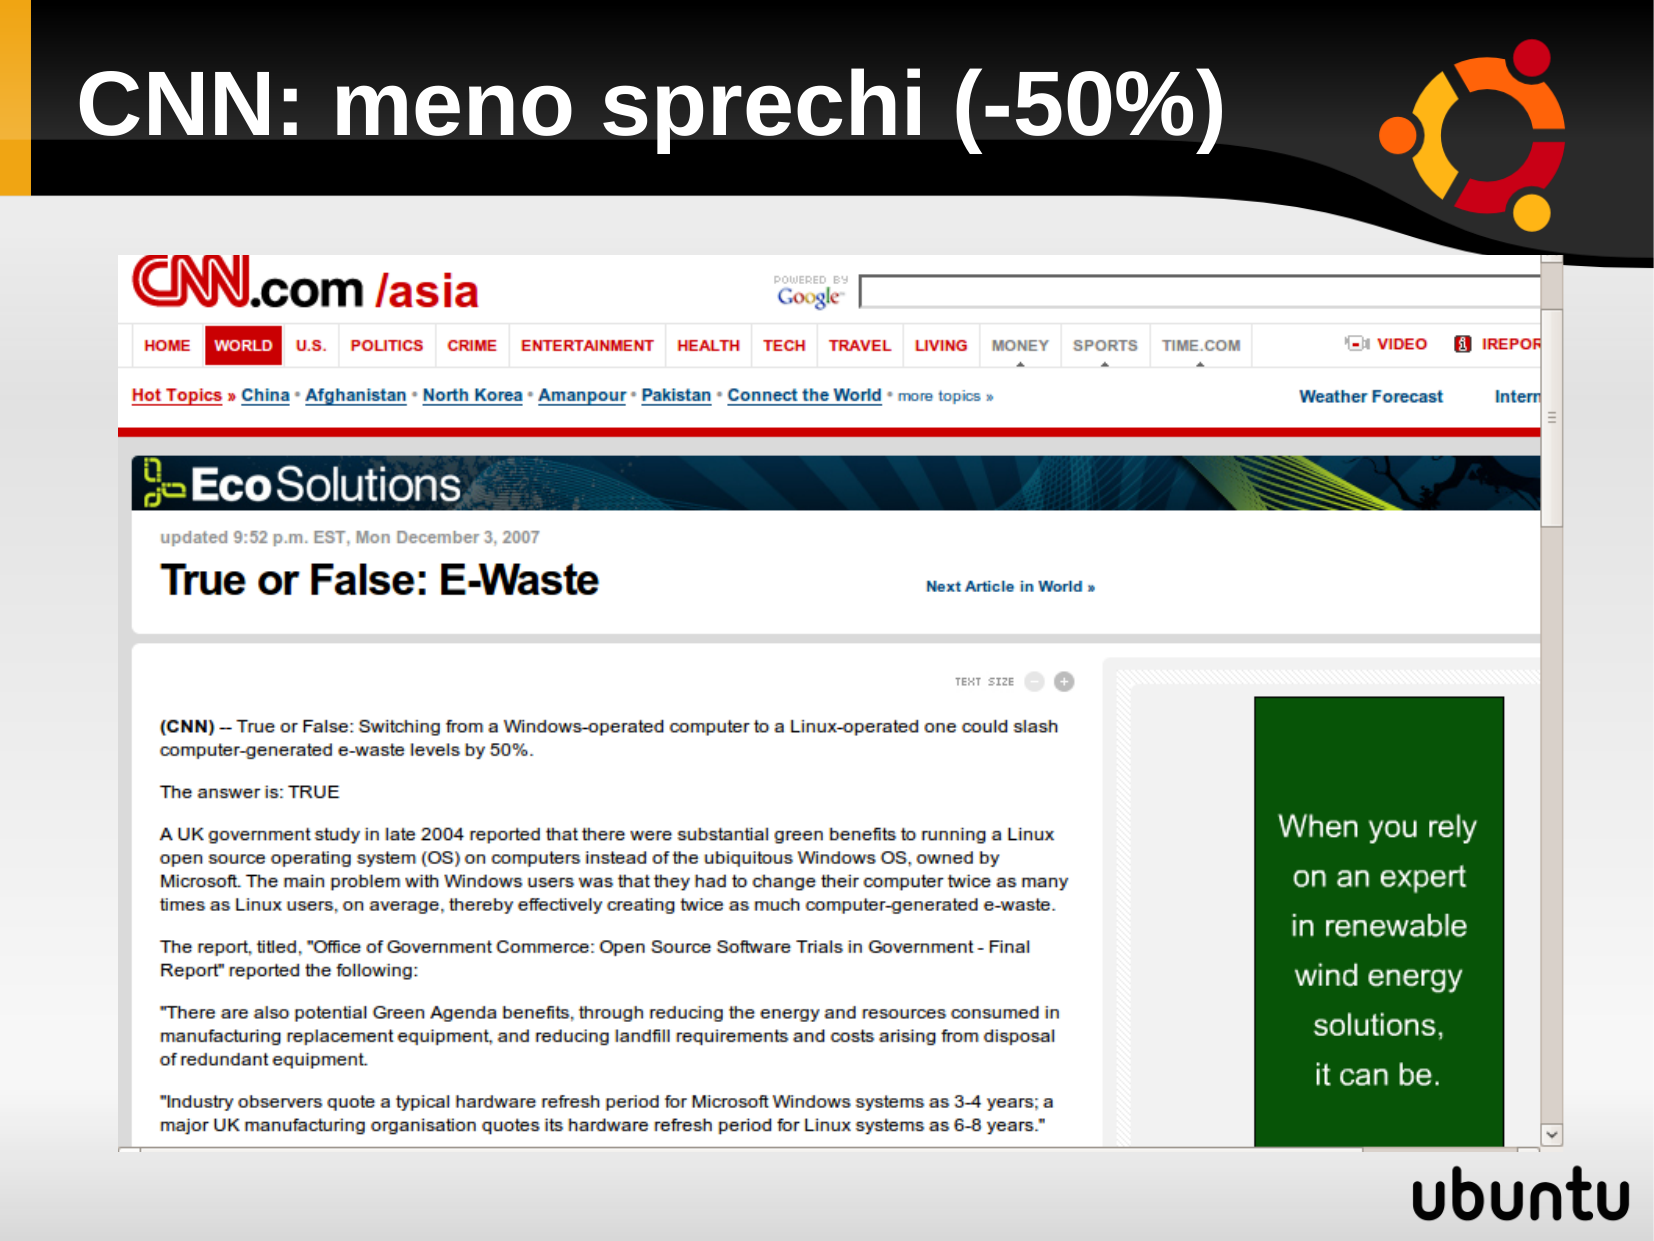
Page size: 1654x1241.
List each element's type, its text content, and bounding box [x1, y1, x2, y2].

title CNN: meno sprechi (-50%) [76, 7, 1565, 200]
picture [0, 0, 1654, 1241]
